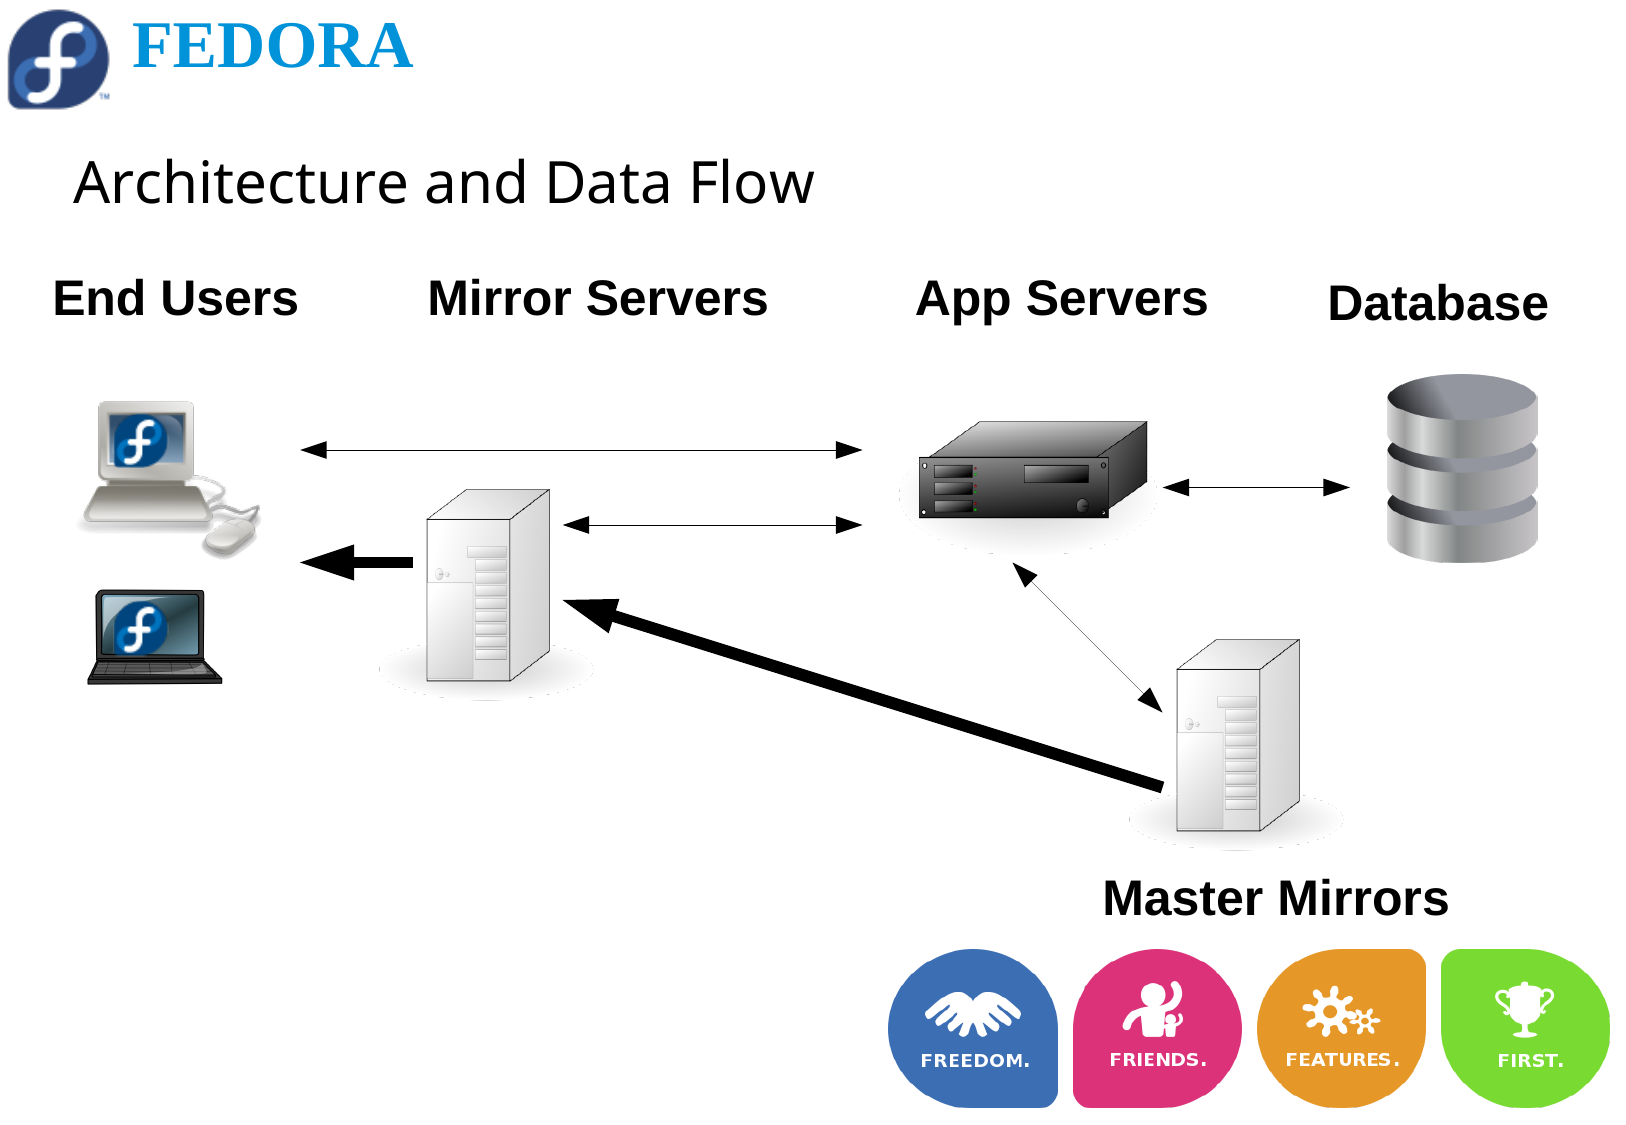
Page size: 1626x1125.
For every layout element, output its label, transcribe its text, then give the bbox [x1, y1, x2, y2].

text_box Master Mirrors [1087, 862, 1538, 934]
text_box End Users [37, 262, 338, 334]
picture [75, 374, 263, 713]
picture [888, 949, 1610, 1108]
picture [5, 5, 113, 113]
picture [1125, 637, 1351, 863]
picture [1387, 374, 1538, 563]
title Architecture and Data Flow [73, 127, 1480, 235]
picture [825, 412, 1263, 563]
text_box App Servers [900, 262, 1238, 334]
text_box Database [1312, 267, 1576, 338]
text_box Mirror Servers [412, 262, 788, 334]
picture [375, 487, 601, 713]
